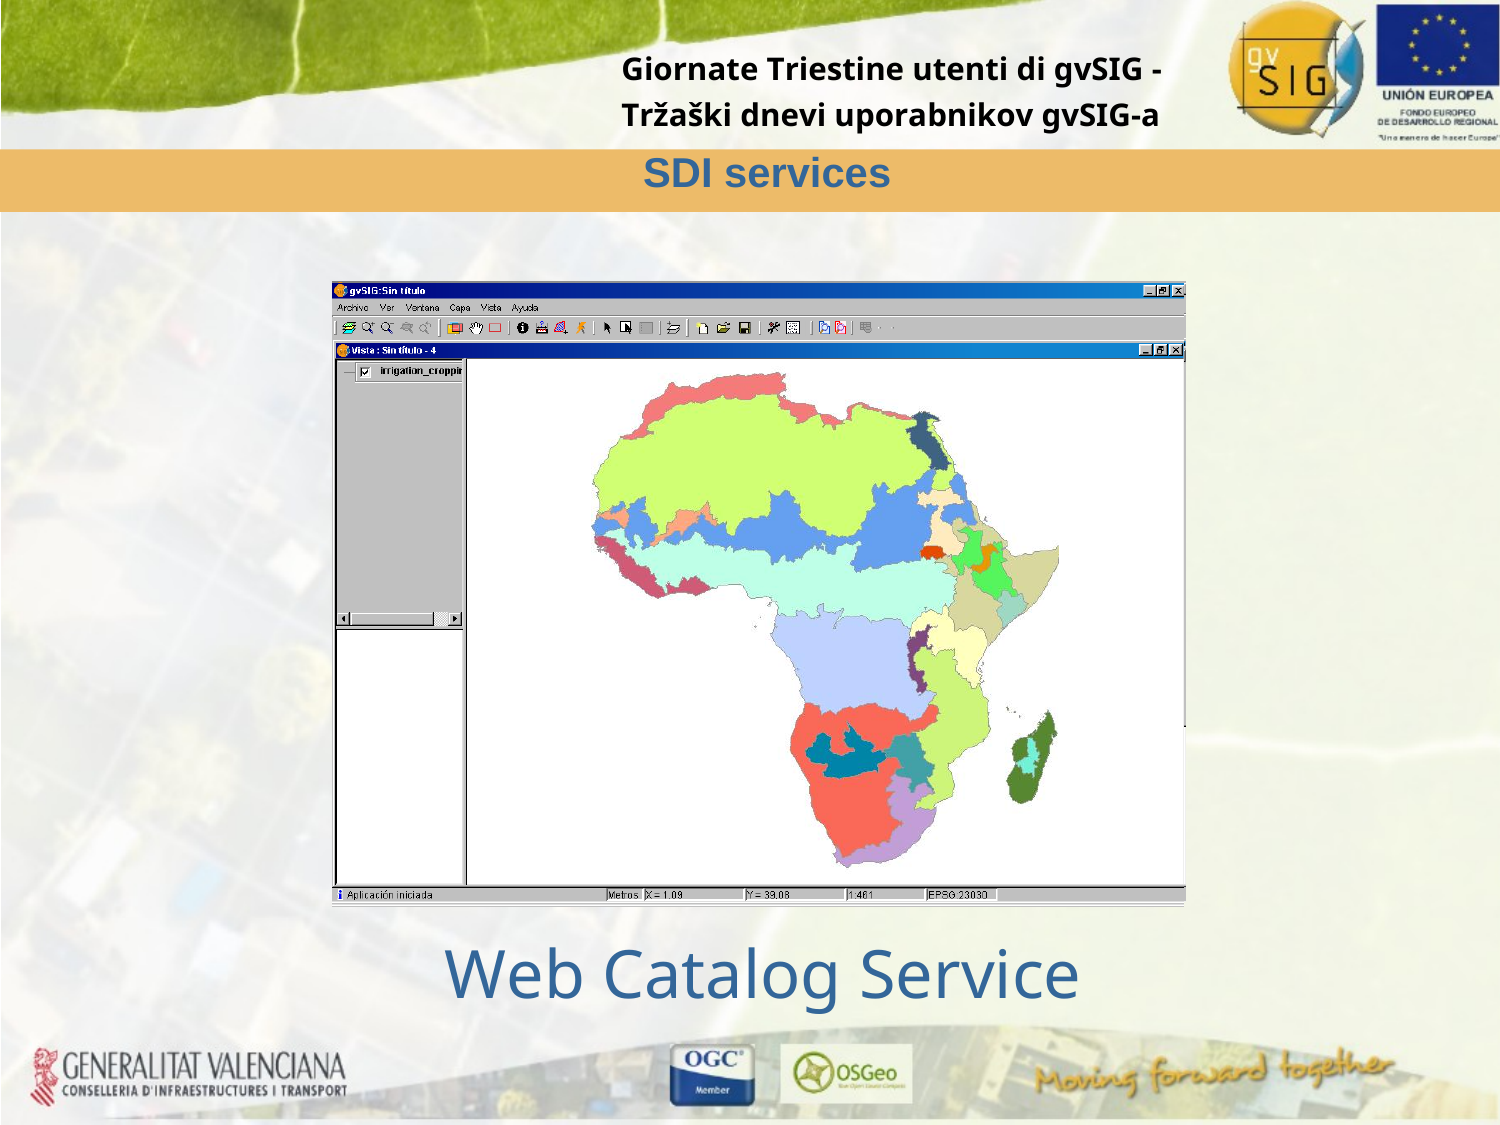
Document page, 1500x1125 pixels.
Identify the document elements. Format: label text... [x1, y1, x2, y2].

picture [1, 212, 1500, 1125]
text_box SDI services [145, 152, 1389, 208]
picture [1, 0, 1500, 149]
list Web Catalog Service [187, 928, 1340, 1014]
